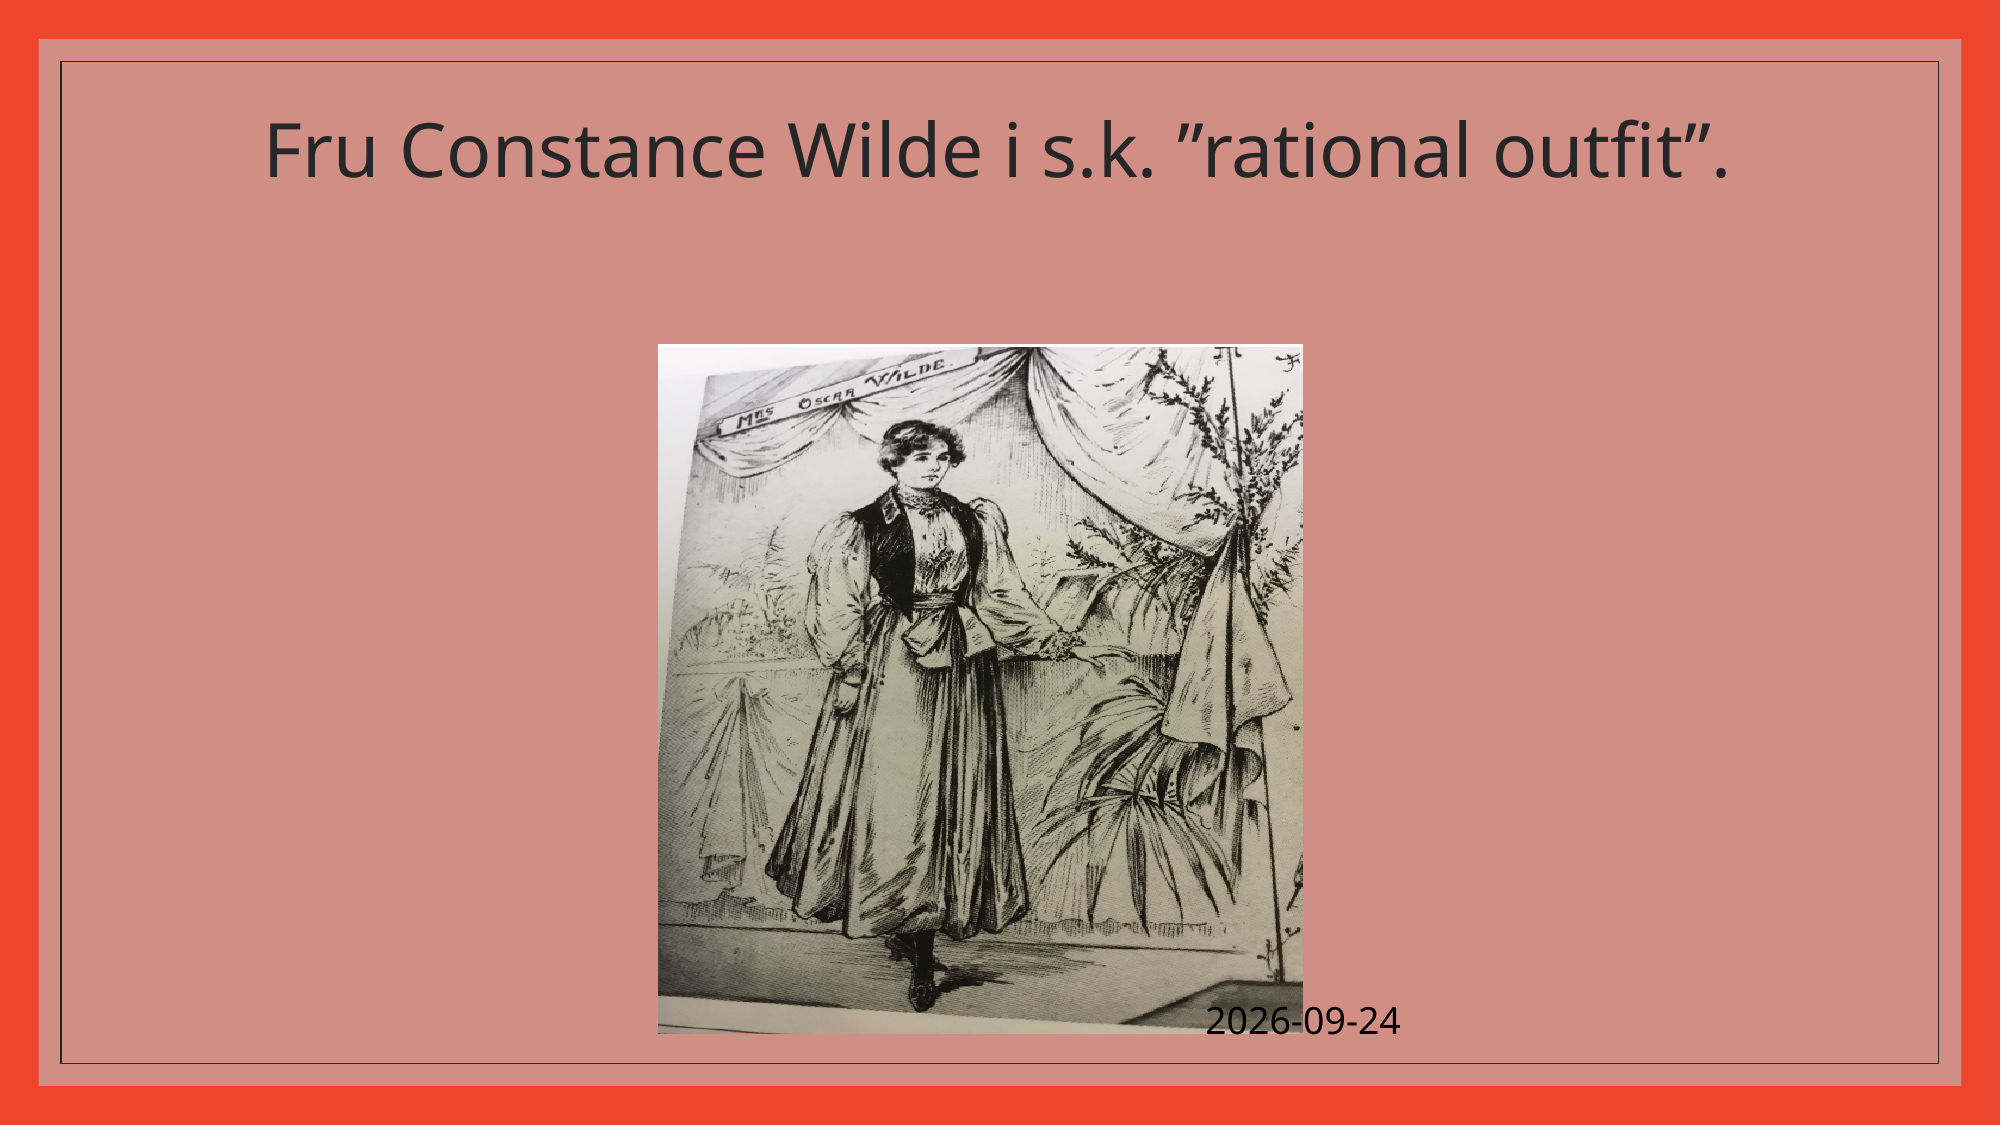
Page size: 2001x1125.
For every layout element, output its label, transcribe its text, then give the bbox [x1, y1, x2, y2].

picture [658, 344, 1303, 1034]
title Fru Constance Wilde i s.k. ”rational outfit”. [174, 105, 1825, 331]
slide_number 2020-10-11 [1190, 990, 1665, 1050]
